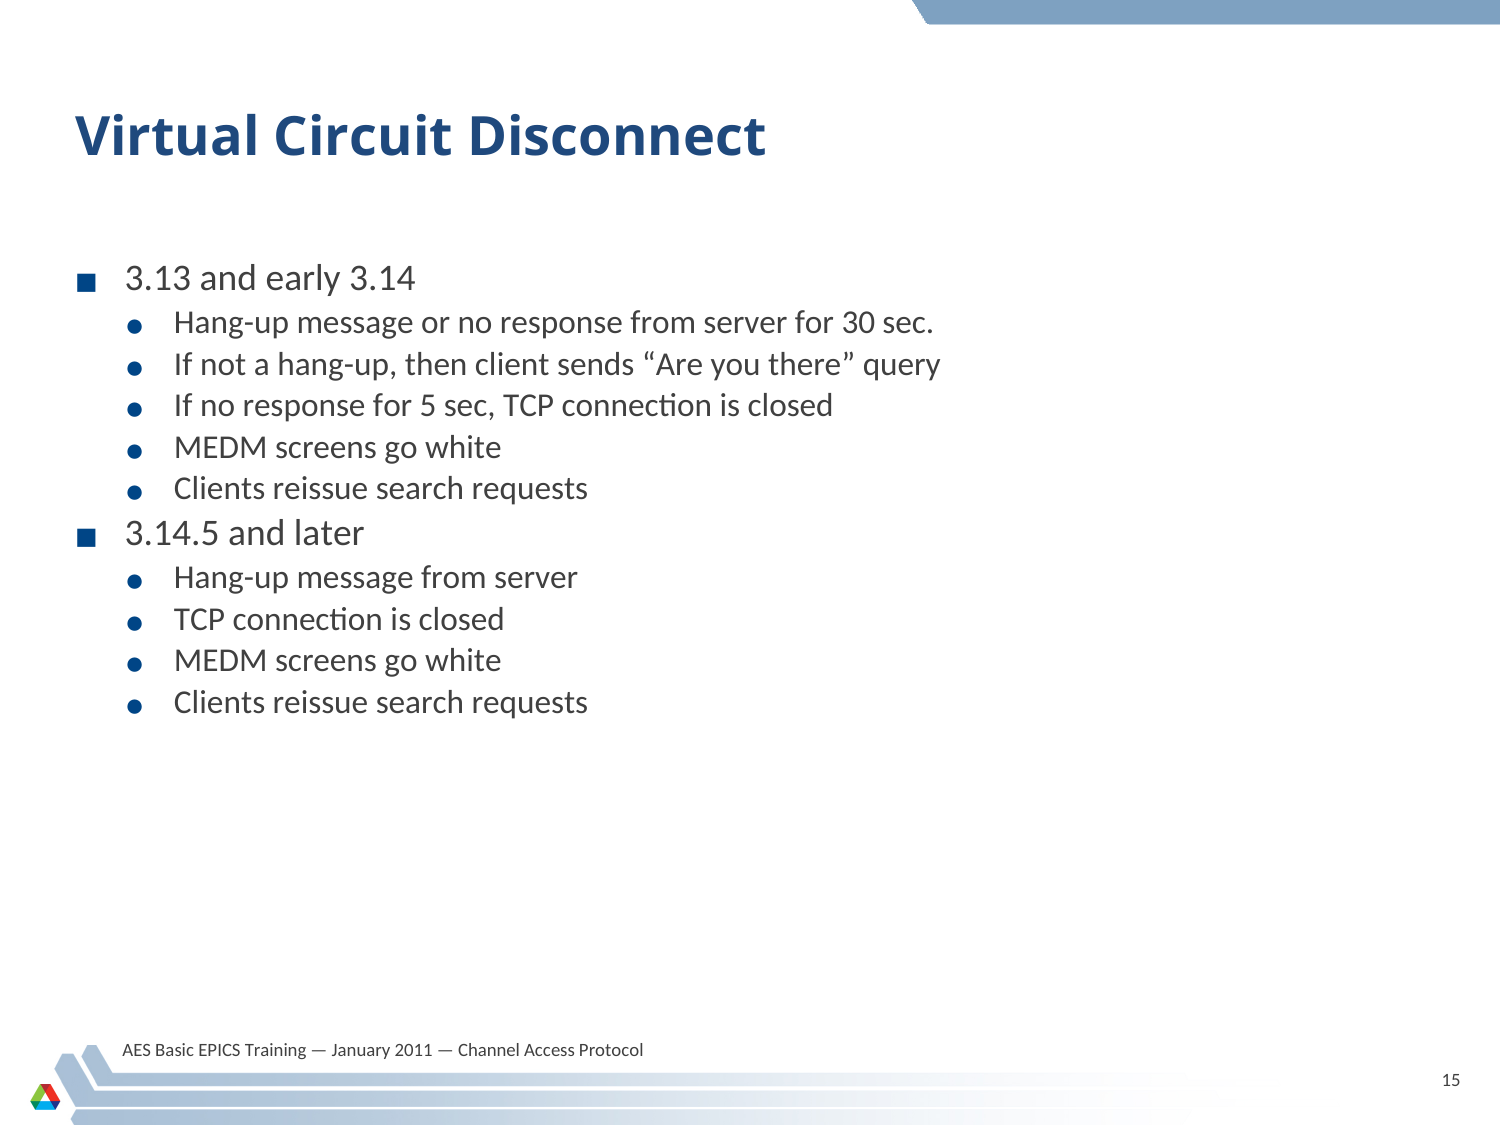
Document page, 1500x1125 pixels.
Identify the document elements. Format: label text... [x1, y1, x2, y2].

list 3.13 and early 3.14 Hang-up message or no response from server for 30 sec. If not a hang-up, then client sends “Are you there” query If no response for 5 sec, TCP connection is closed MEDM screens go white Clients reissue search requests 3.14.5 and later Hang-up message from server TCP connection is closed MEDM screens go white Clients reissue search requests [75, 262, 1426, 781]
title Virtual Circuit Disconnect [75, 103, 1426, 167]
picture [0, 0, 1500, 26]
picture [0, 1037, 1500, 1125]
